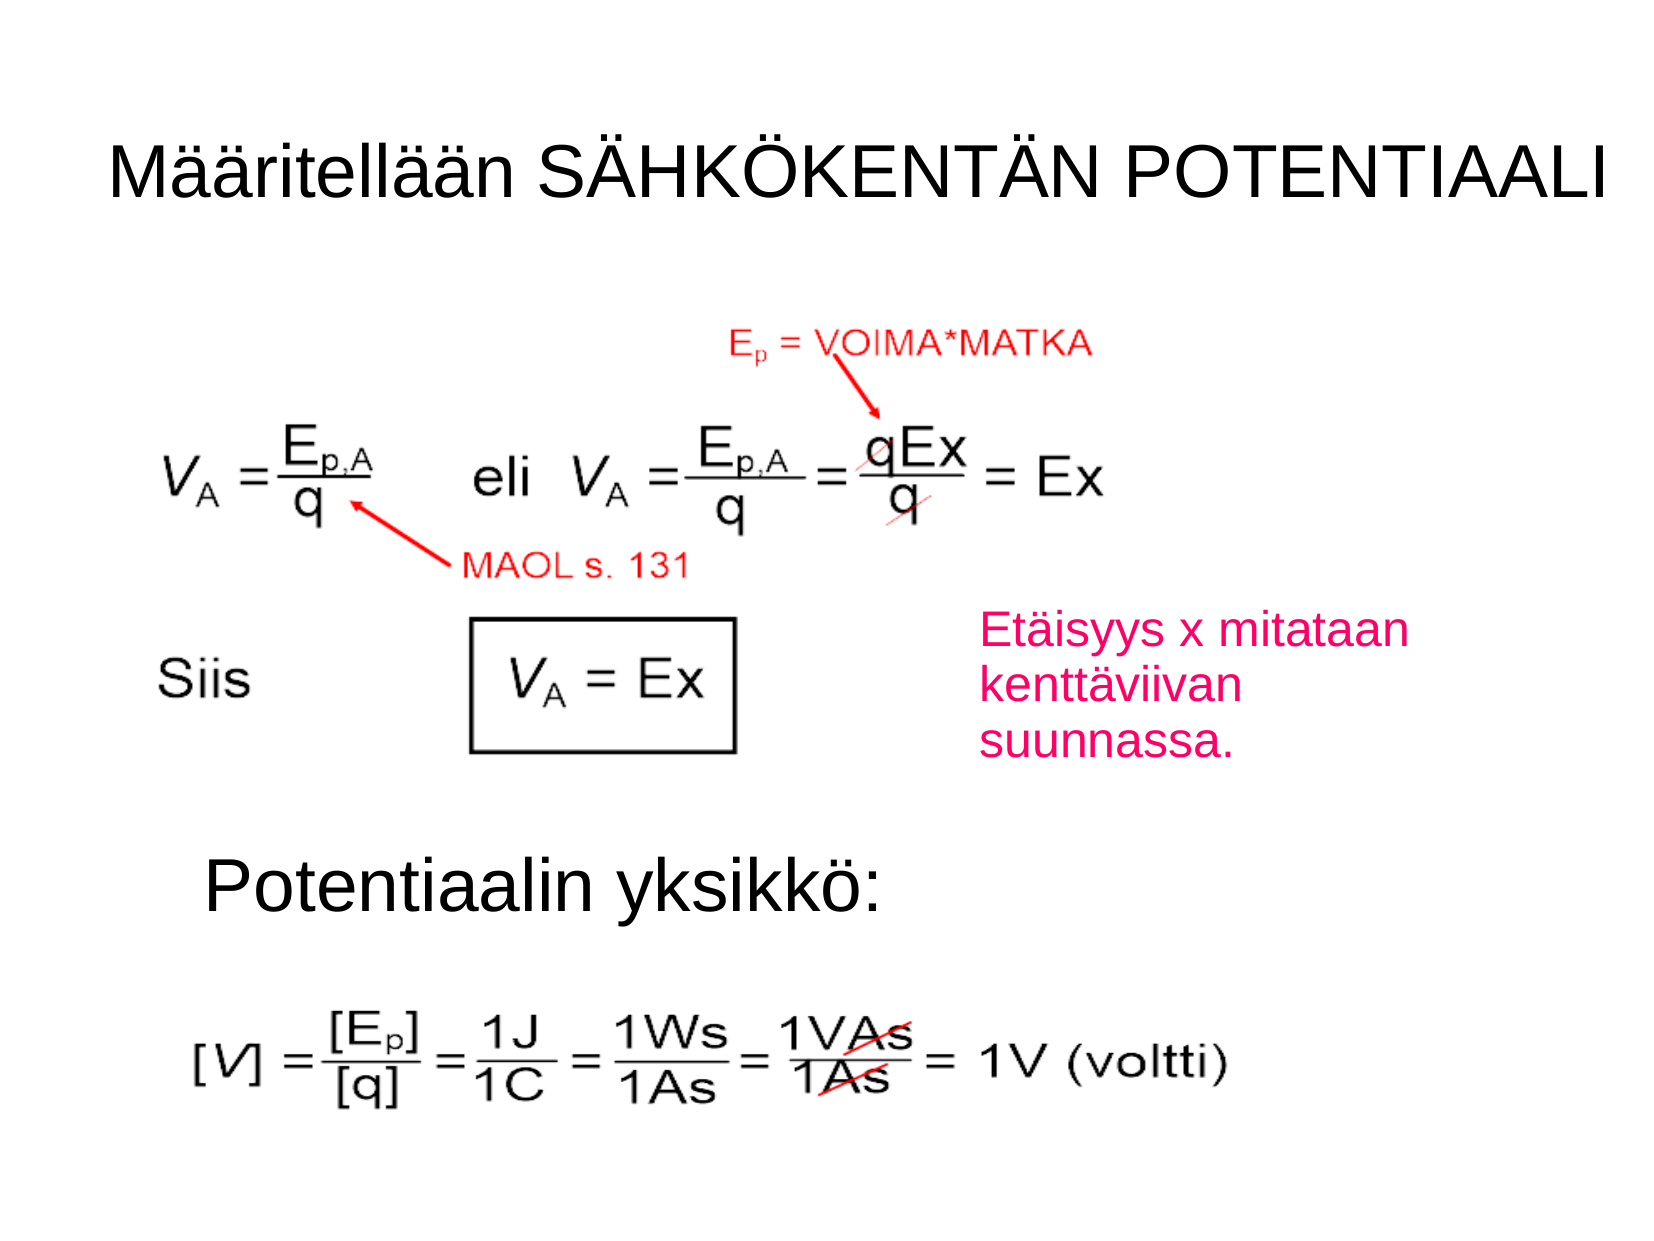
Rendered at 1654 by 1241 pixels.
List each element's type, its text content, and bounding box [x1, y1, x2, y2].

text_box Potentiaalin yksikkö: [188, 831, 1019, 966]
text_box Määritellään SÄHKÖKENTÄN POTENTIAALI [92, 118, 1630, 385]
picture [141, 966, 1279, 1134]
text_box Etäisyys x mitataan kenttäviivan suunnassa. [965, 590, 1477, 819]
picture [106, 284, 1155, 768]
